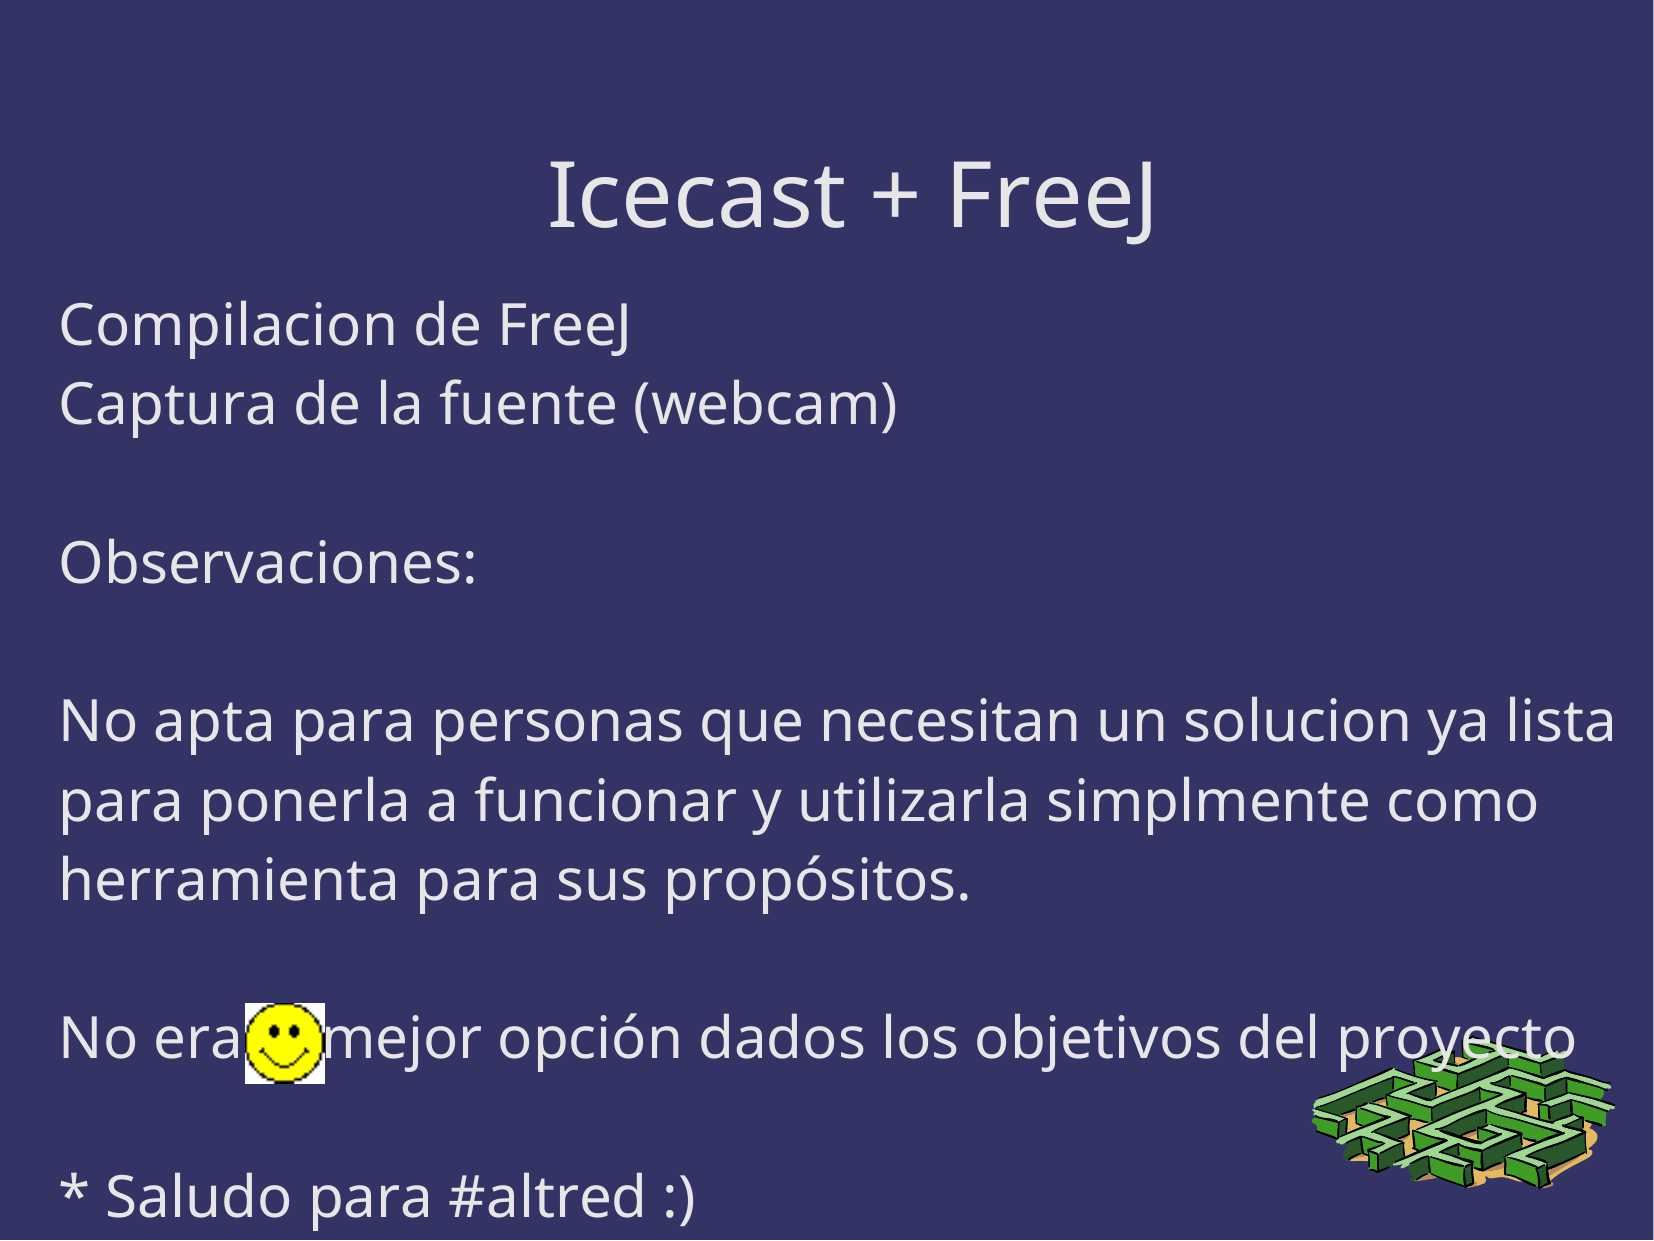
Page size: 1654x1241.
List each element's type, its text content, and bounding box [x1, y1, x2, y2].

picture [245, 1003, 325, 1084]
subtitle Compilacion de FreeJ Captura de la fuente (webcam) Observaciones: No apta para personas que necesitan un solucion ya lista para ponerla a funcionar y utilizarla simplmente como herramienta para sus propósitos. No era la mejor opción dados los objetivos del proyecto * Saludo para #altred :) [59, 318, 1654, 1200]
title Icecast + FreeJ [147, 88, 1560, 296]
